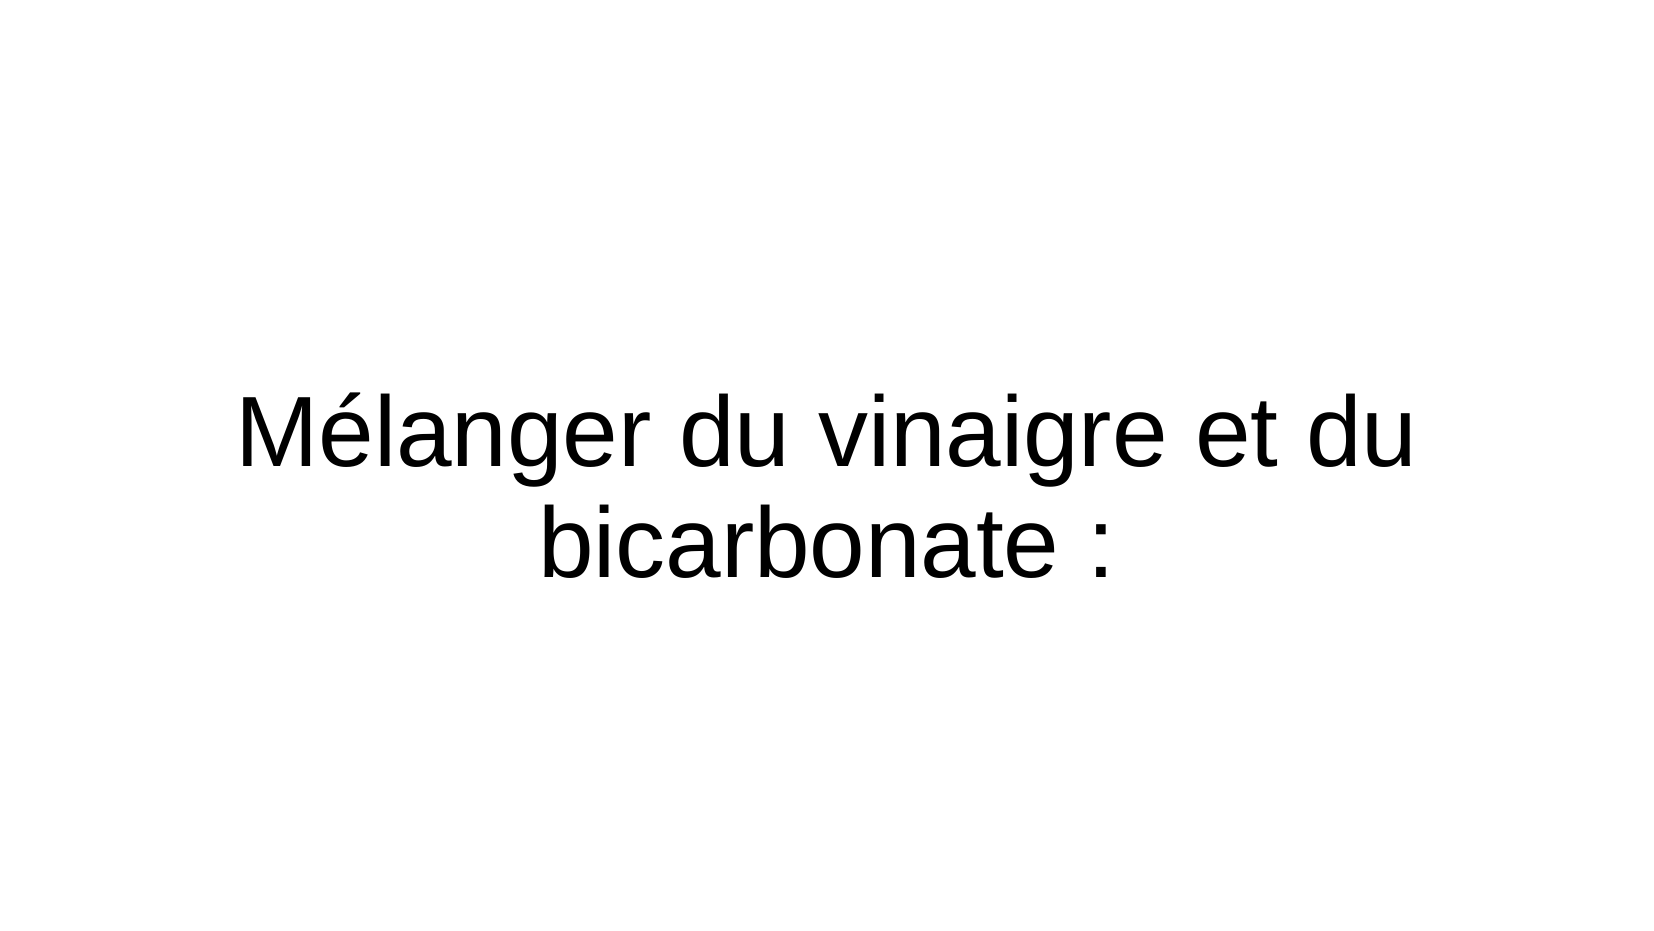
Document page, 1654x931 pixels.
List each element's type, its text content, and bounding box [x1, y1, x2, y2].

subtitle Mélanger du vinaigre et du bicarbonate : [82, 217, 1571, 758]
